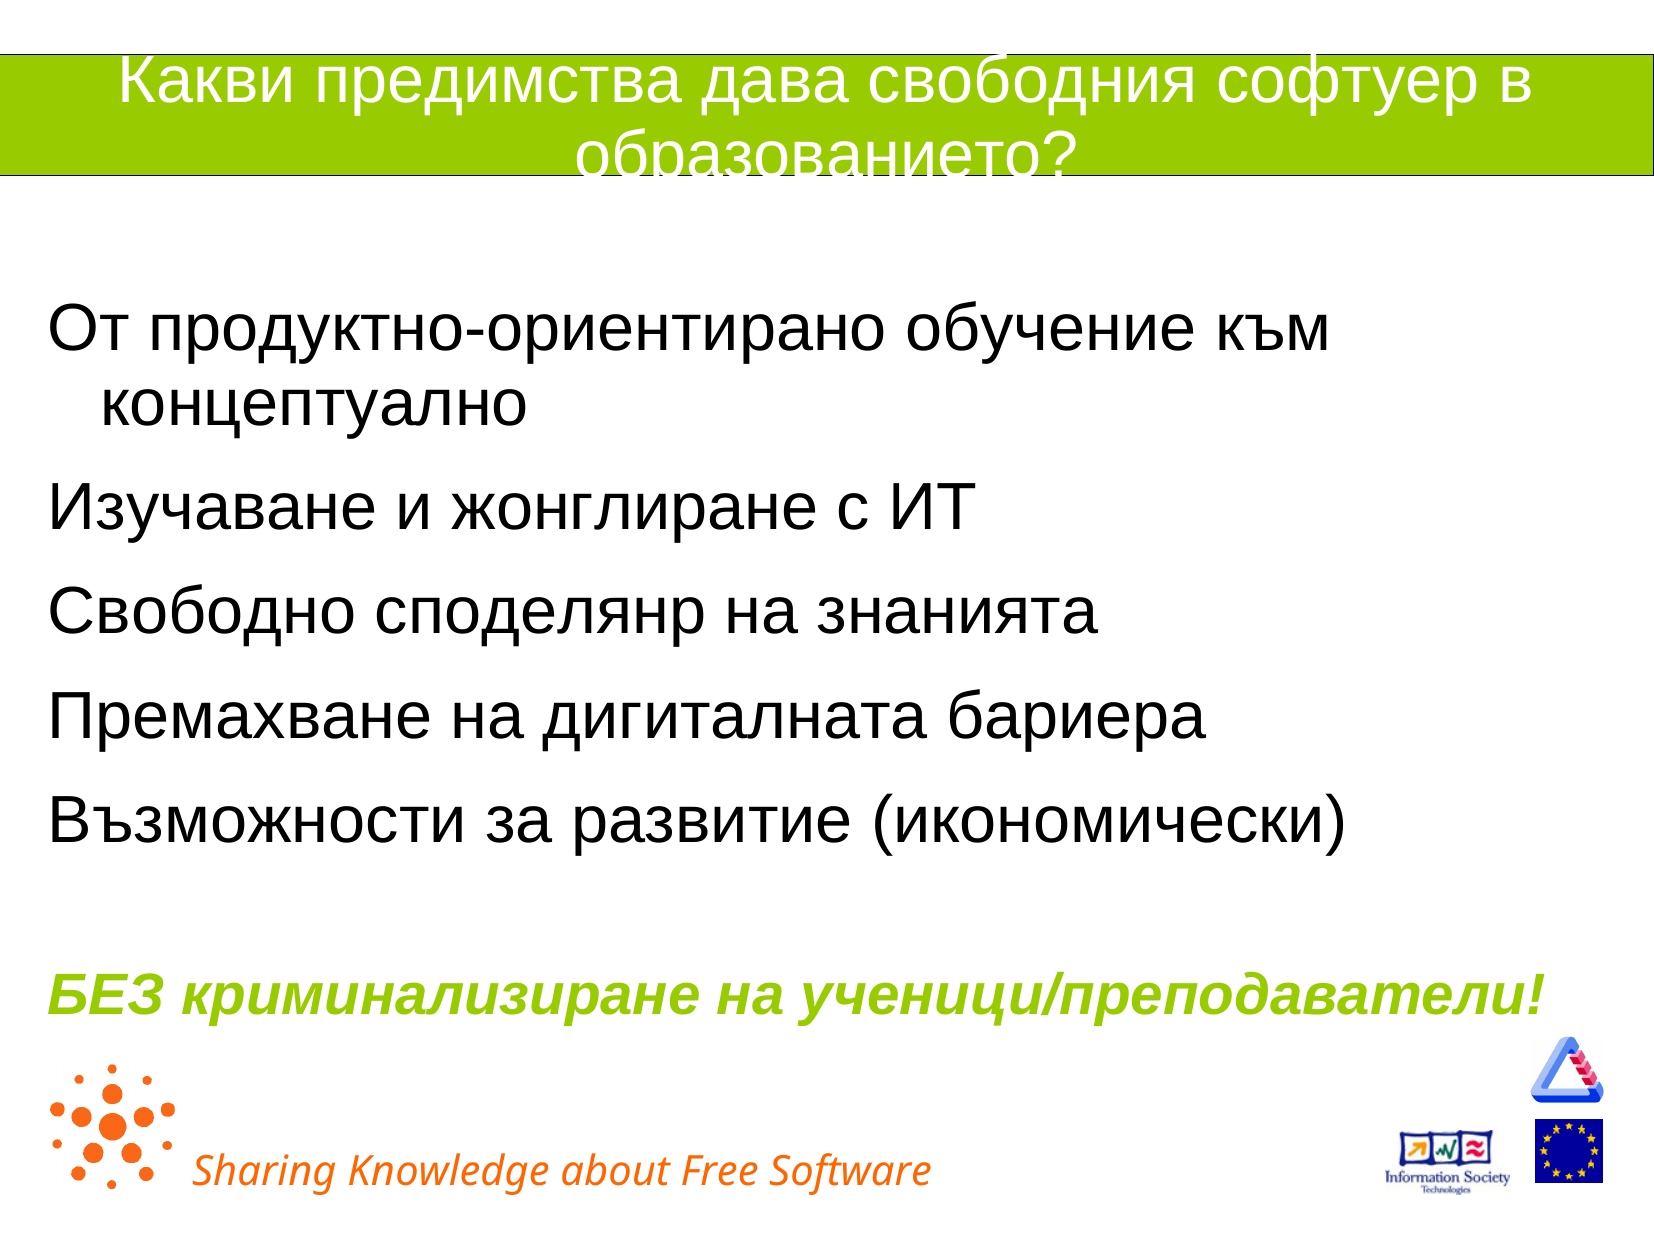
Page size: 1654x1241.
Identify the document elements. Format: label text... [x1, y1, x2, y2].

list От продуктно-ориентирано обучение към концептуално Изучаване и жонглиране с ИТ Свободно споделянр на знанията Премахване на дигиталната бариера Възможности за развитие (икономически) БЕЗ криминализиране на ученици/преподаватели! [30, 290, 1608, 1109]
picture [50, 1109, 175, 1189]
picture [1385, 1130, 1510, 1195]
title Какви предимства дава свободния софтуер в образованието? [82, 33, 1571, 200]
picture [1535, 1119, 1603, 1183]
